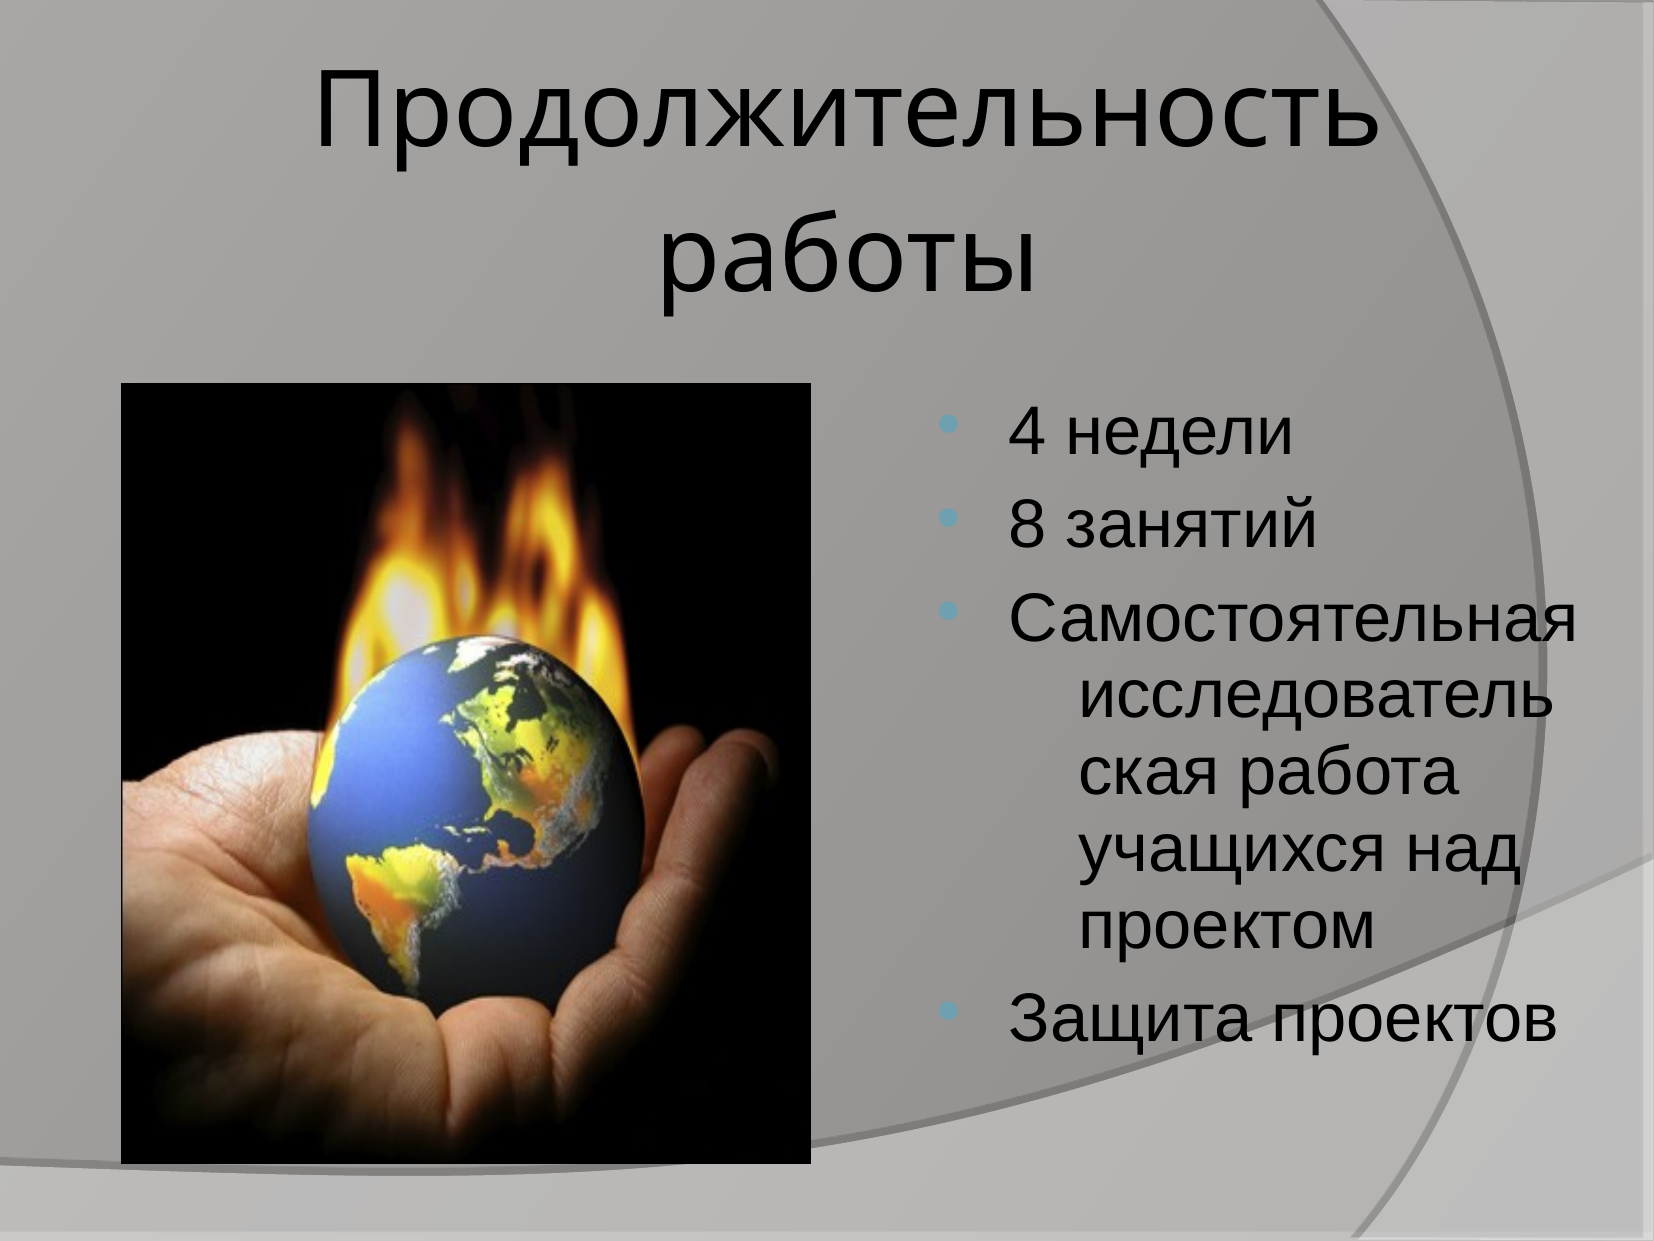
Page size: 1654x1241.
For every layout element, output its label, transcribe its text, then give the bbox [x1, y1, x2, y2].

picture [121, 383, 811, 1164]
title Продолжительность работы [141, 0, 1554, 356]
list 4 недели 8 занятий Самостоятельная исследовательская работа учащихся над проектом Защита проектов [909, 383, 1599, 1149]
